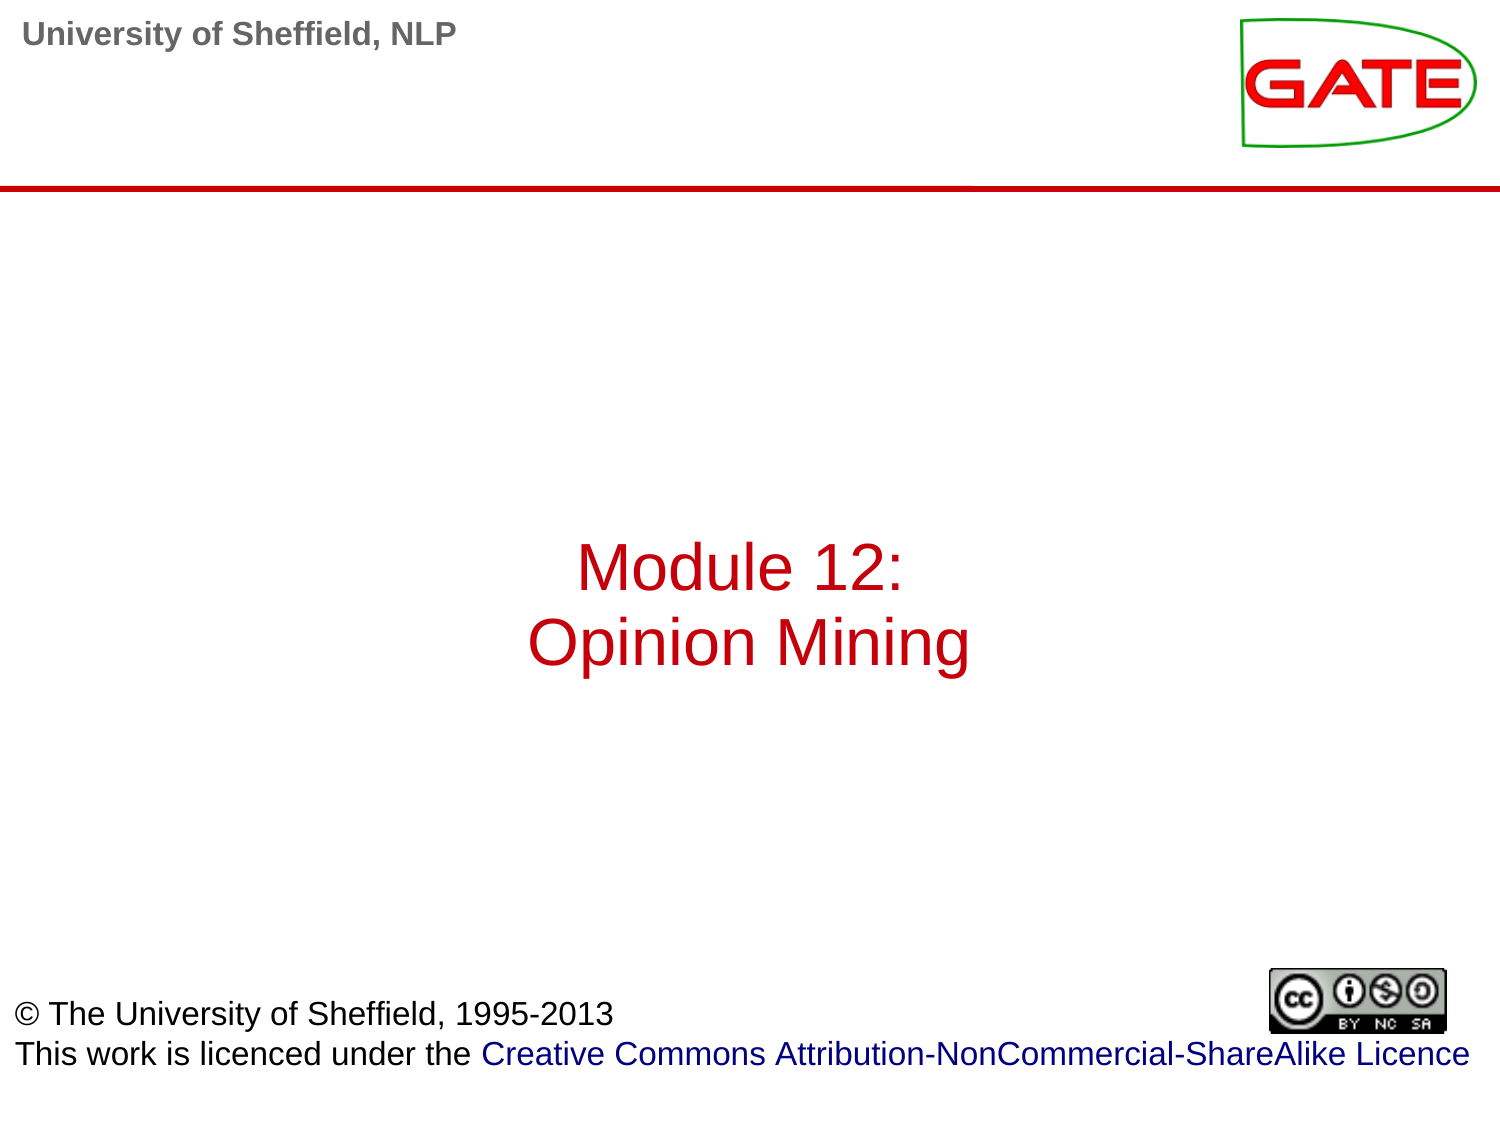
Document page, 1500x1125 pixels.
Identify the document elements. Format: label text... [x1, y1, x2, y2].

picture [1269, 968, 1447, 1034]
picture [1240, 18, 1477, 148]
text_box © The University of Sheffield, 1995-2013 This work is licenced under the Creative Commons Attribution-NonCommercial-ShareAlike Licence [0, 944, 1500, 1123]
title Module 12: Opinion Mining [0, 486, 1500, 720]
